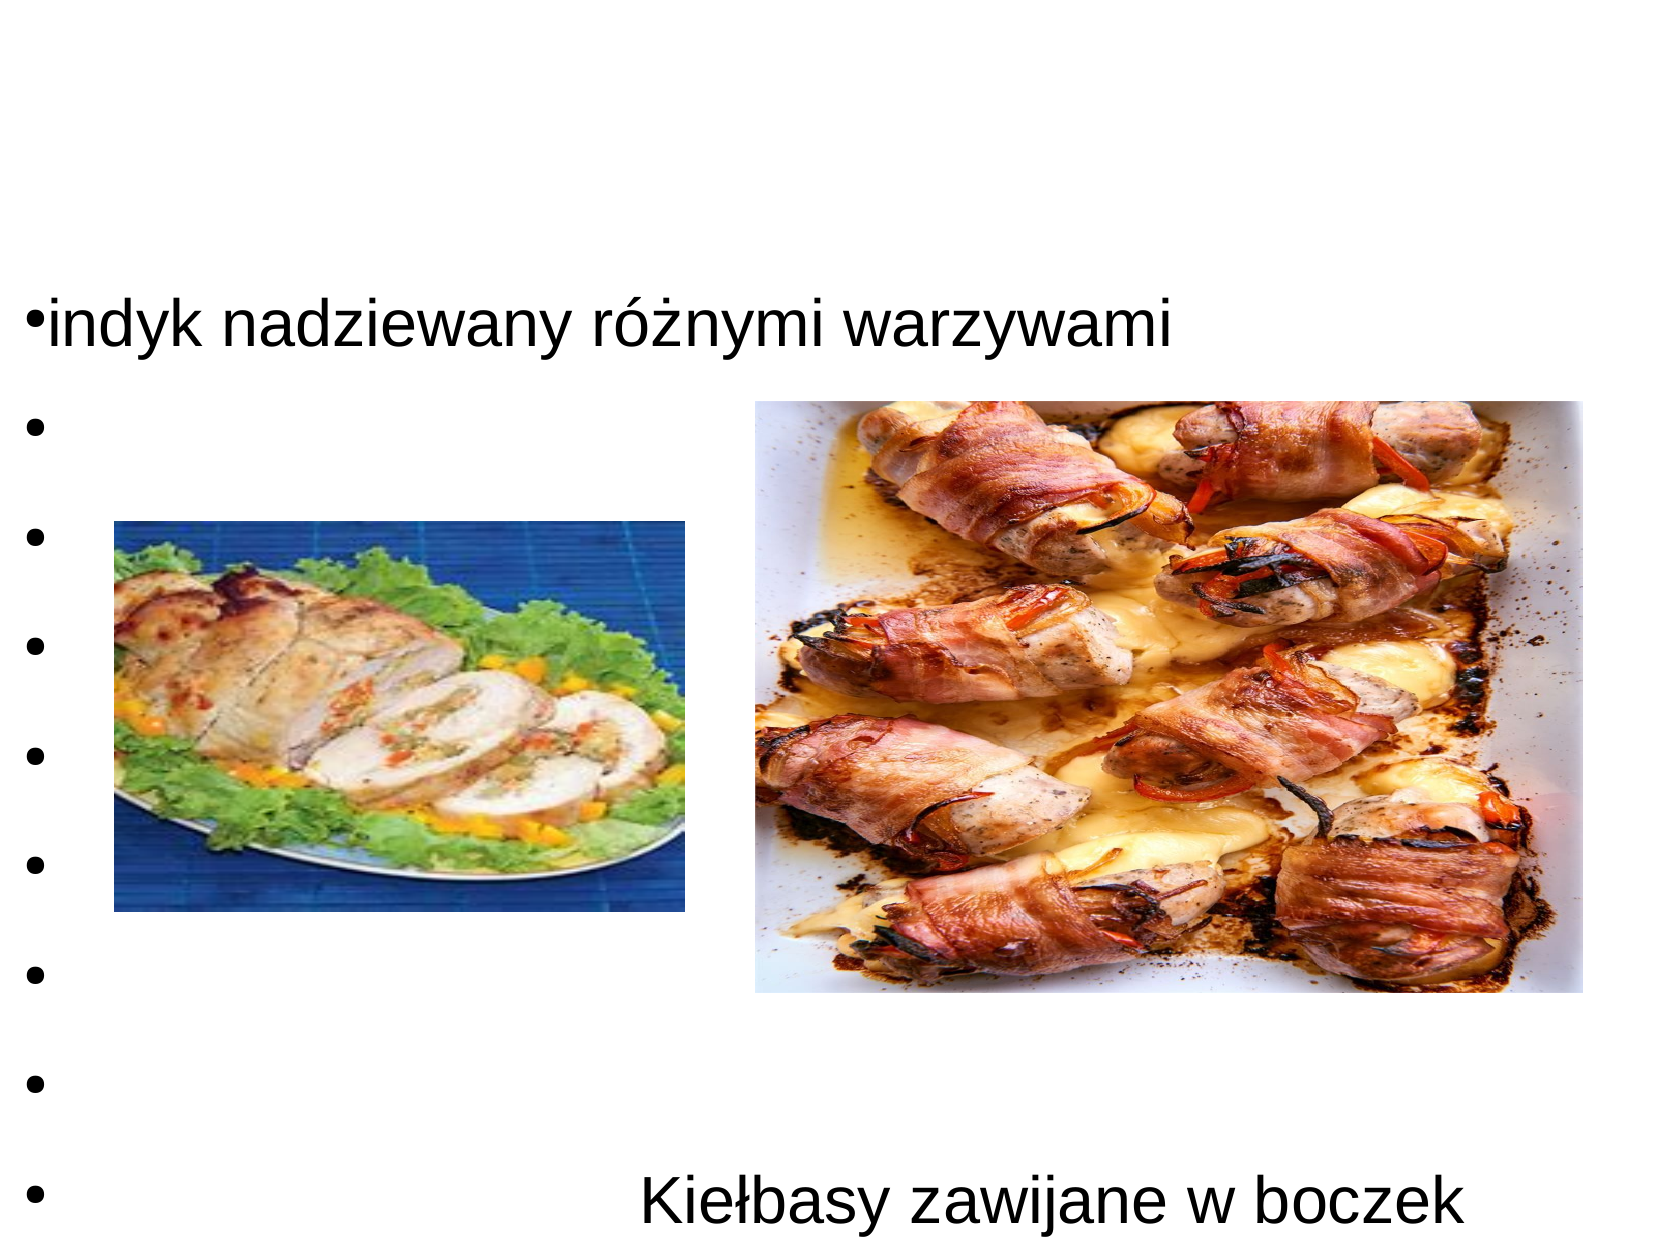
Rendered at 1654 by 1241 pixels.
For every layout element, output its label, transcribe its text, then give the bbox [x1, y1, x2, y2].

picture [755, 401, 1583, 993]
list indyk nadziewany różnymi warzywami Kiełbasy zawijane w boczek [23, 279, 1512, 1241]
picture [114, 521, 685, 912]
